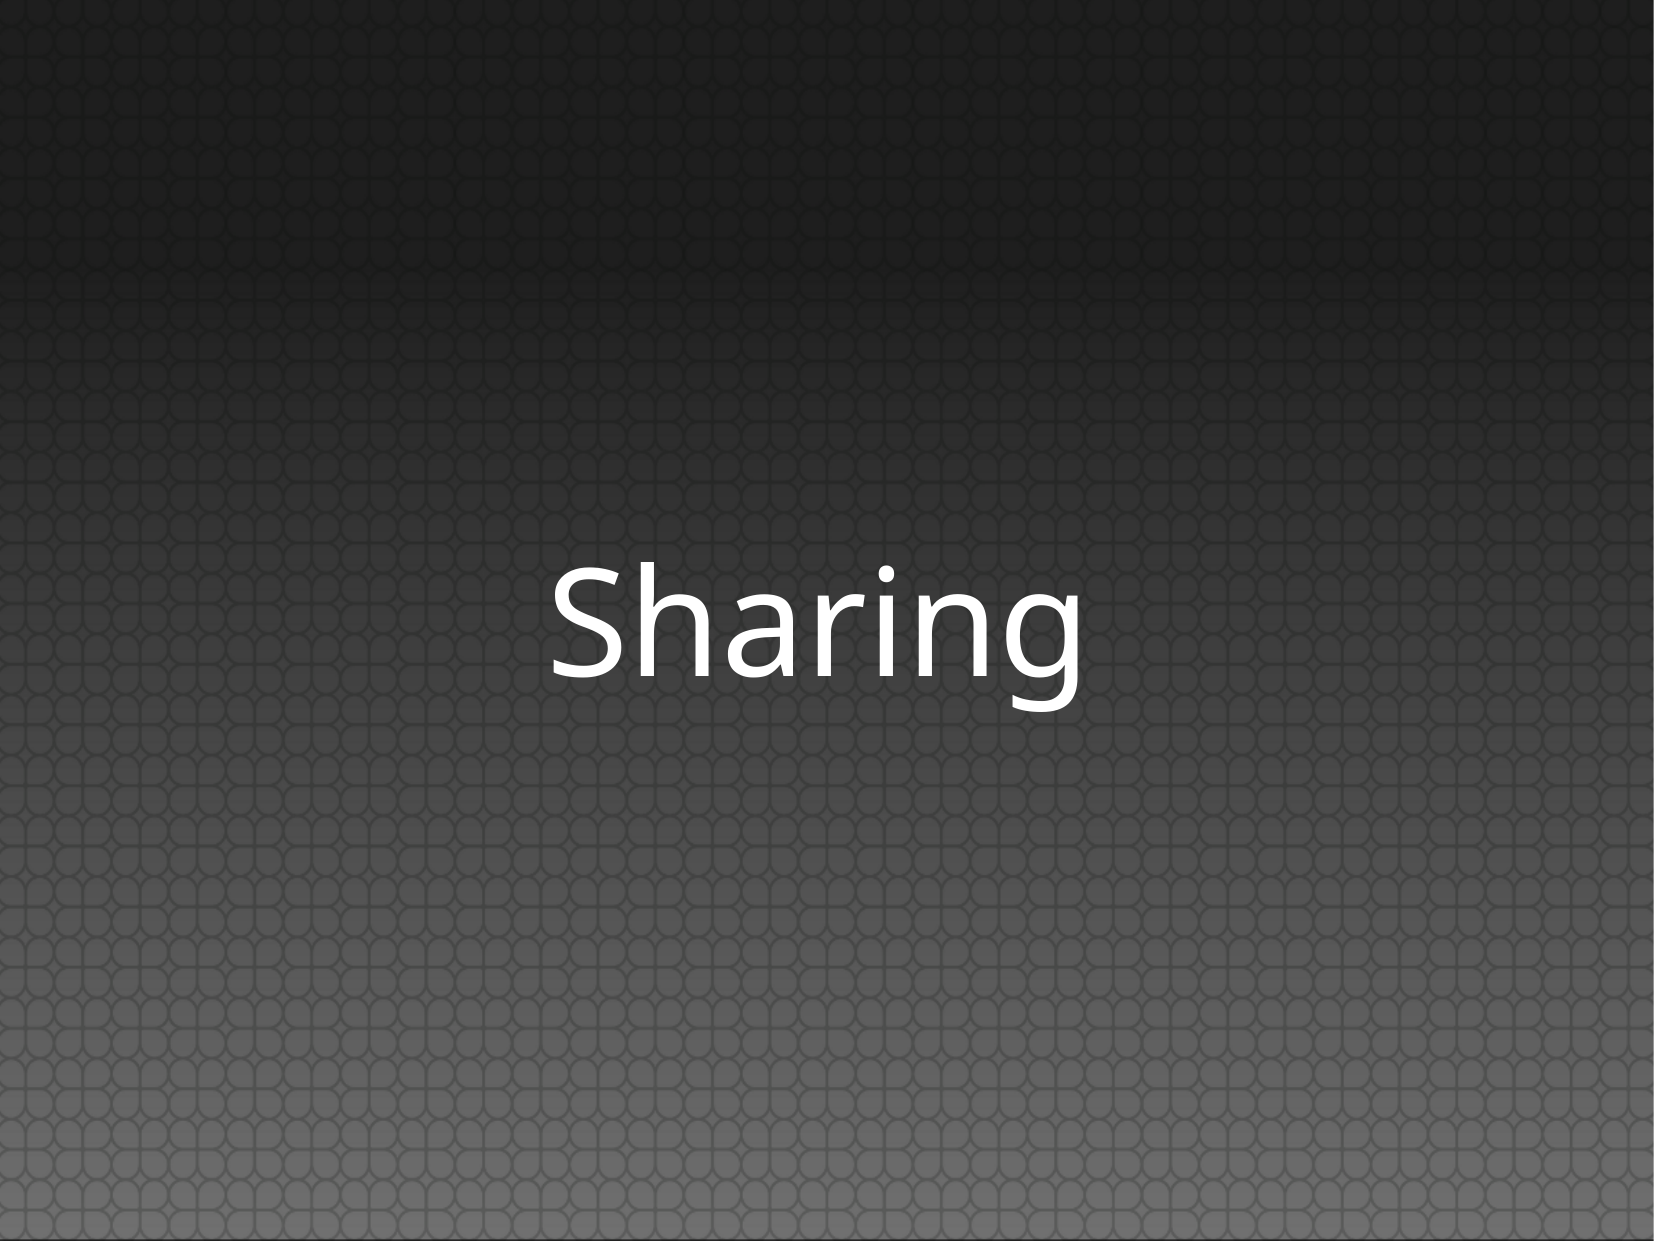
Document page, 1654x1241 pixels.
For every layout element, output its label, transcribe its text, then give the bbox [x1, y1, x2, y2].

title Sharing [75, 525, 1564, 713]
picture [0, 0, 1654, 1241]
